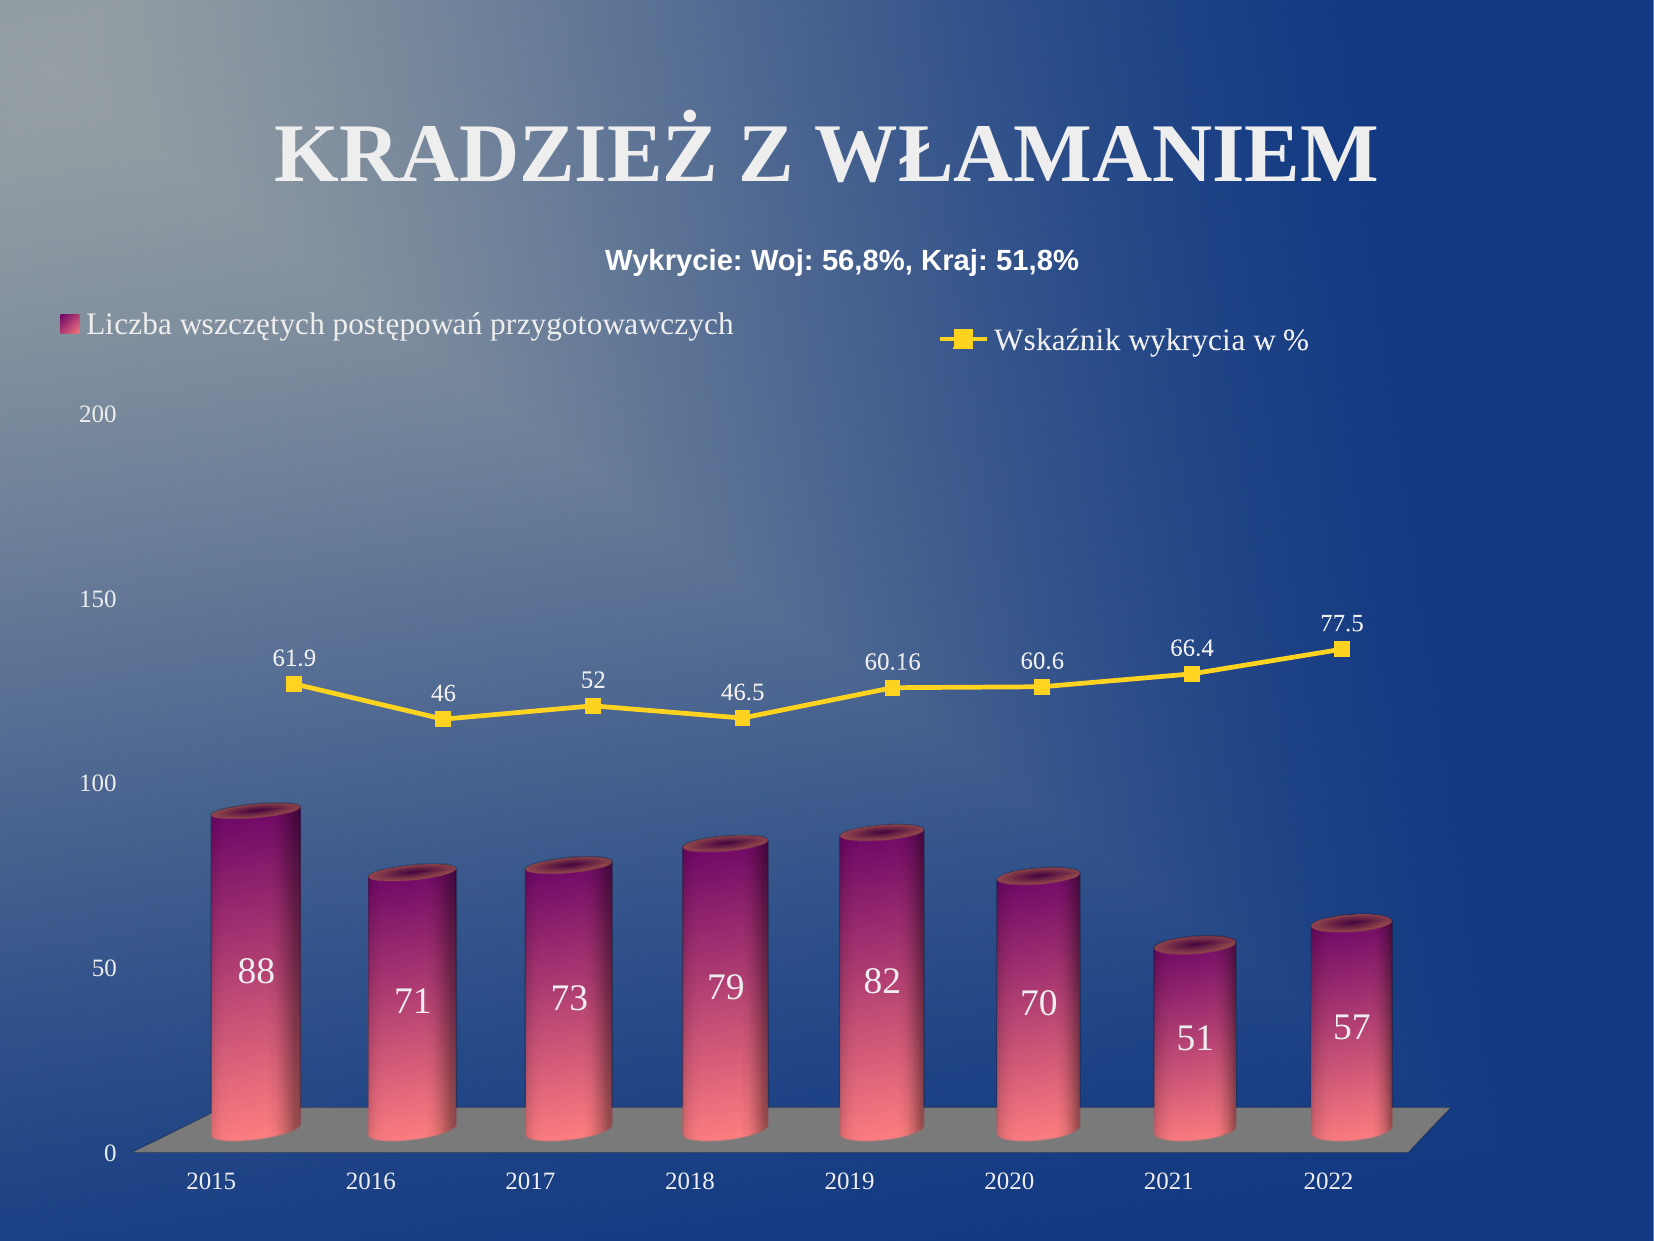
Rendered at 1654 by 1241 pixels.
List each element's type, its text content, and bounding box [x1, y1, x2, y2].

picture [0, 0, 1654, 1241]
title KRADZIEŻ Z WŁAMANIEM [82, 49, 1571, 257]
chart [23, 271, 1548, 1198]
text_box Wykrycie: Woj: 56,8%, Kraj: 51,8% [590, 236, 1111, 300]
